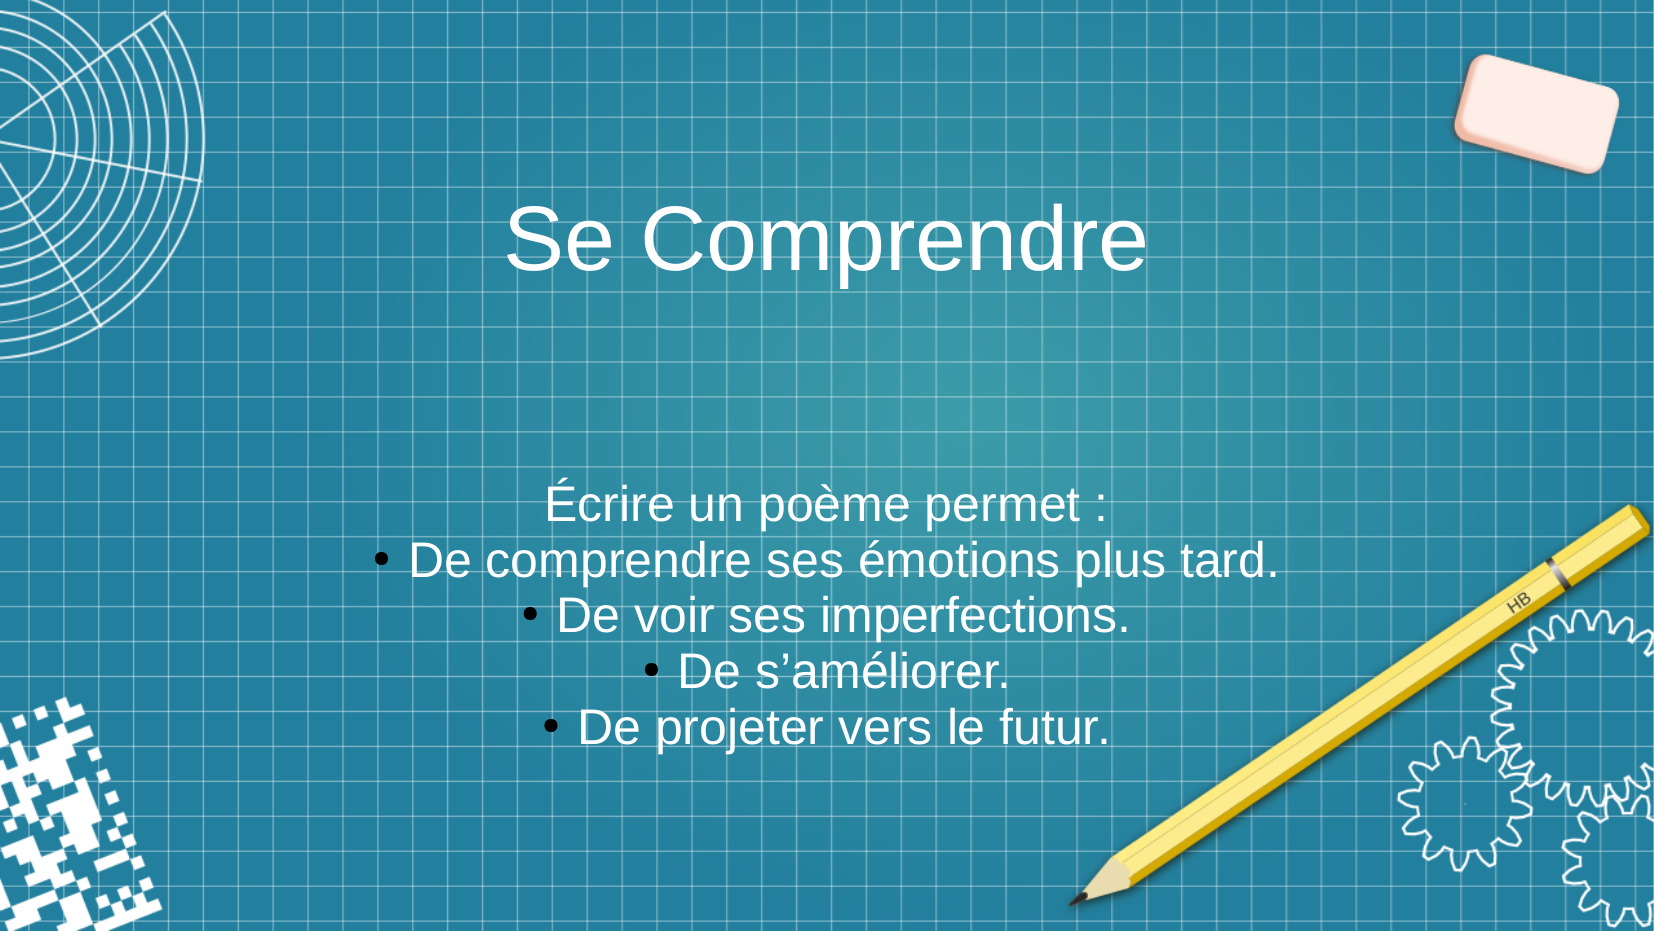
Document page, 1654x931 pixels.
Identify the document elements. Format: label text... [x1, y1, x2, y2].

title Se Comprendre [82, 132, 1571, 346]
picture [0, 0, 1654, 931]
subtitle Écrire un poème permet : De comprendre ses émotions plus tard. De voir ses imperfections. De s’améliorer. De projeter vers le futur. [82, 389, 1571, 842]
